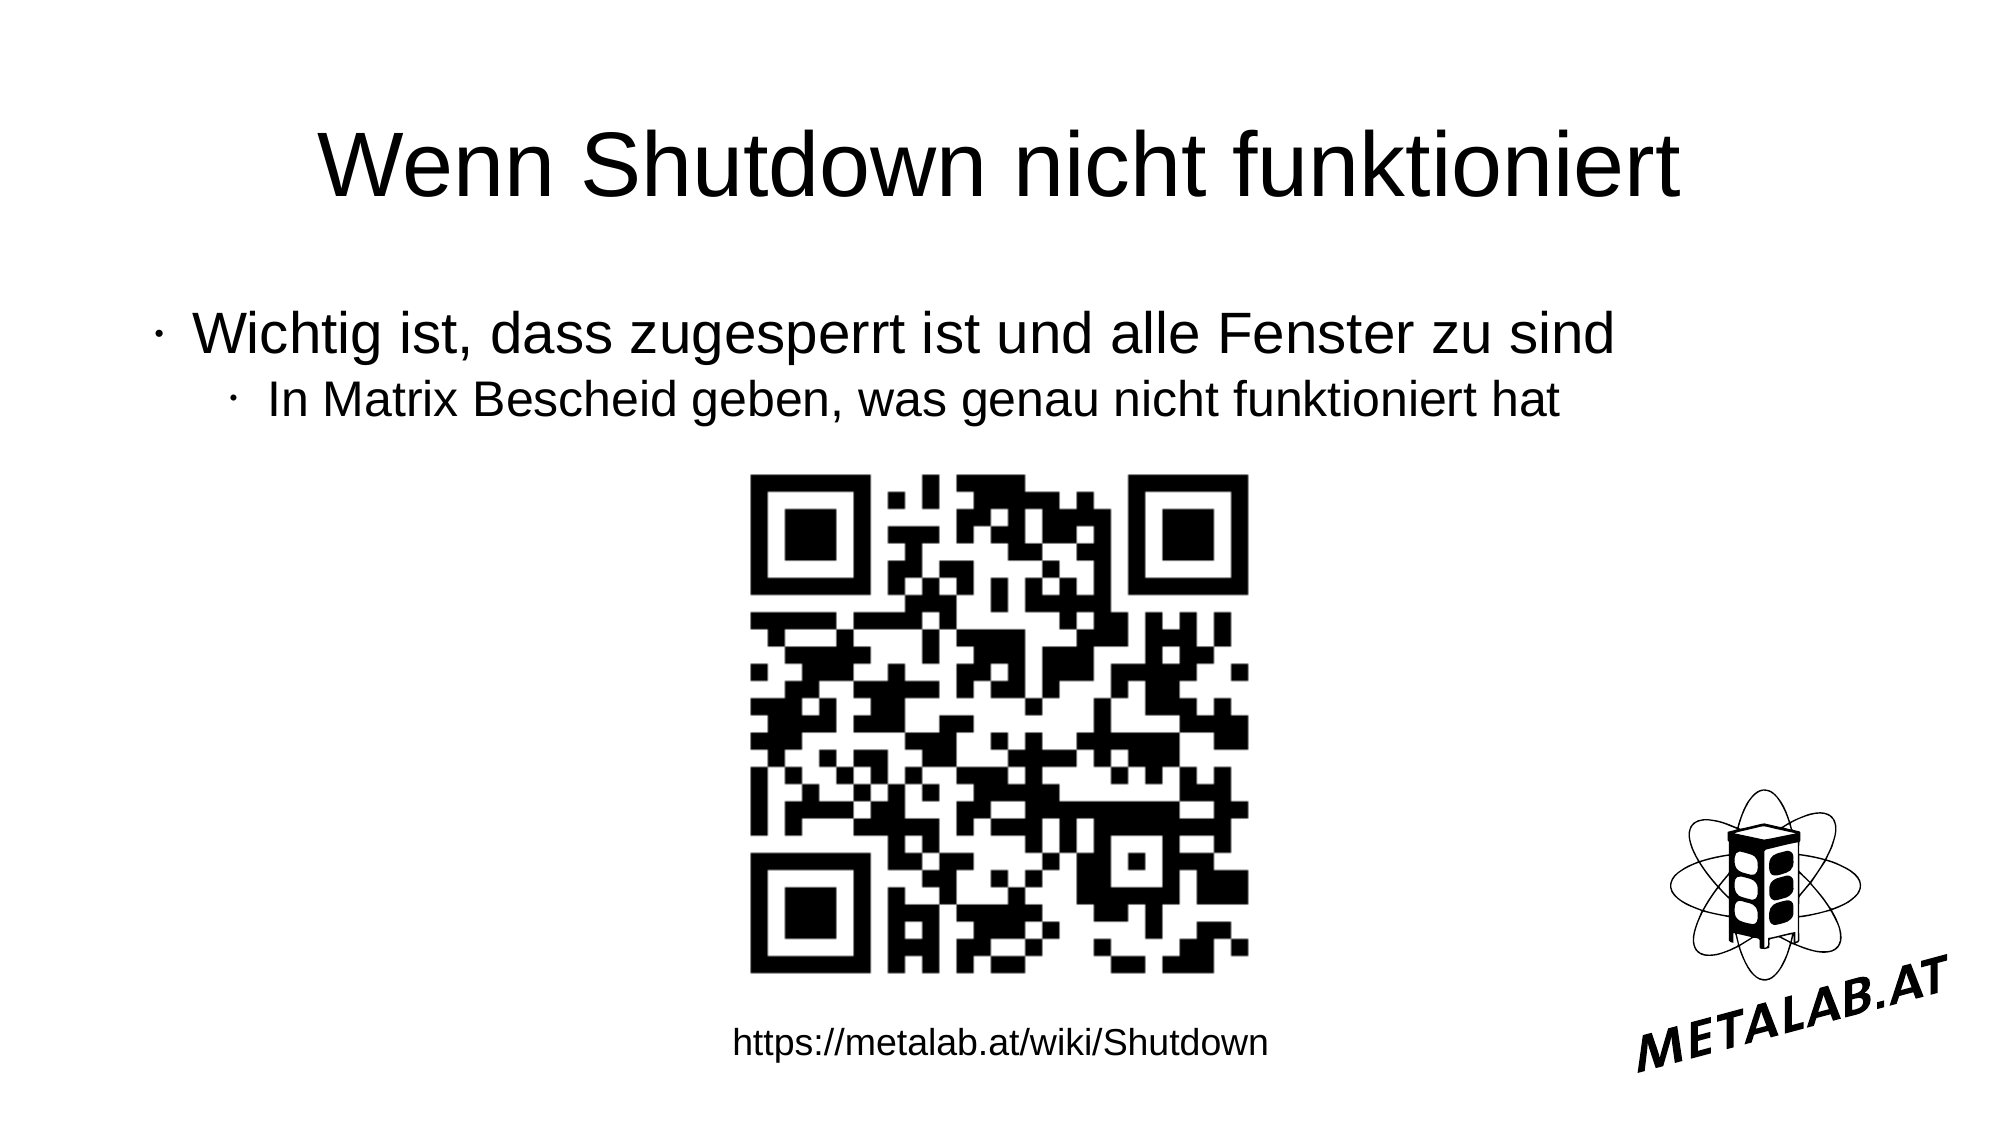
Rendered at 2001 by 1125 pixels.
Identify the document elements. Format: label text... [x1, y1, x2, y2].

picture [734, 458, 1266, 991]
list Wichtig ist, dass zugesperrt ist und alle Fenster zu sind In Matrix Bescheid geben, was genau nicht funktioniert hat [137, 299, 1863, 1014]
title Wenn Shutdown nicht funktioniert [137, 59, 1863, 278]
text_box https://metalab.at/wiki/Shutdown [625, 1013, 1376, 1074]
